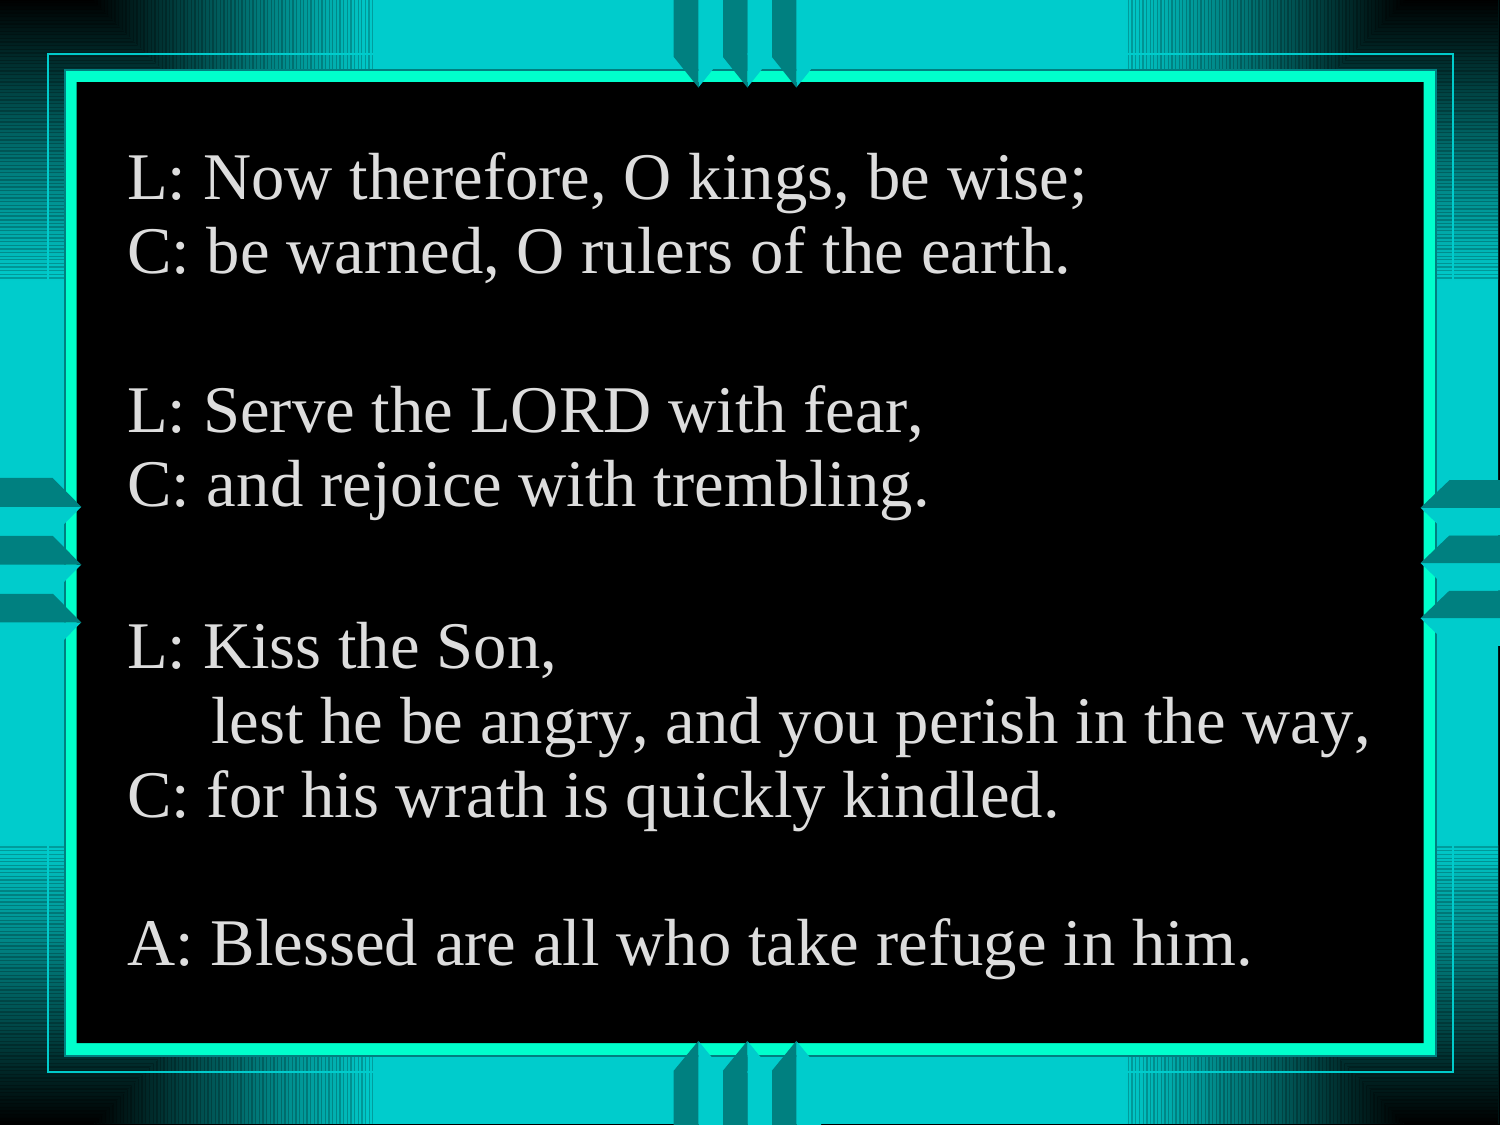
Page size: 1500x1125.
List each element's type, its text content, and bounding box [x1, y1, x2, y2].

text_box L: Kiss the Son, lest he be angry, and you perish in the way, C: for his wrath is quickly kindled. A: Blessed are all who take refuge in him. [112, 602, 1463, 988]
text_box L: Now therefore, O kings, be wise; C: be warned, O rulers of the earth. [112, 132, 1426, 296]
text_box L: Serve the LORD with fear, C: and rejoice with trembling. [112, 365, 1426, 536]
